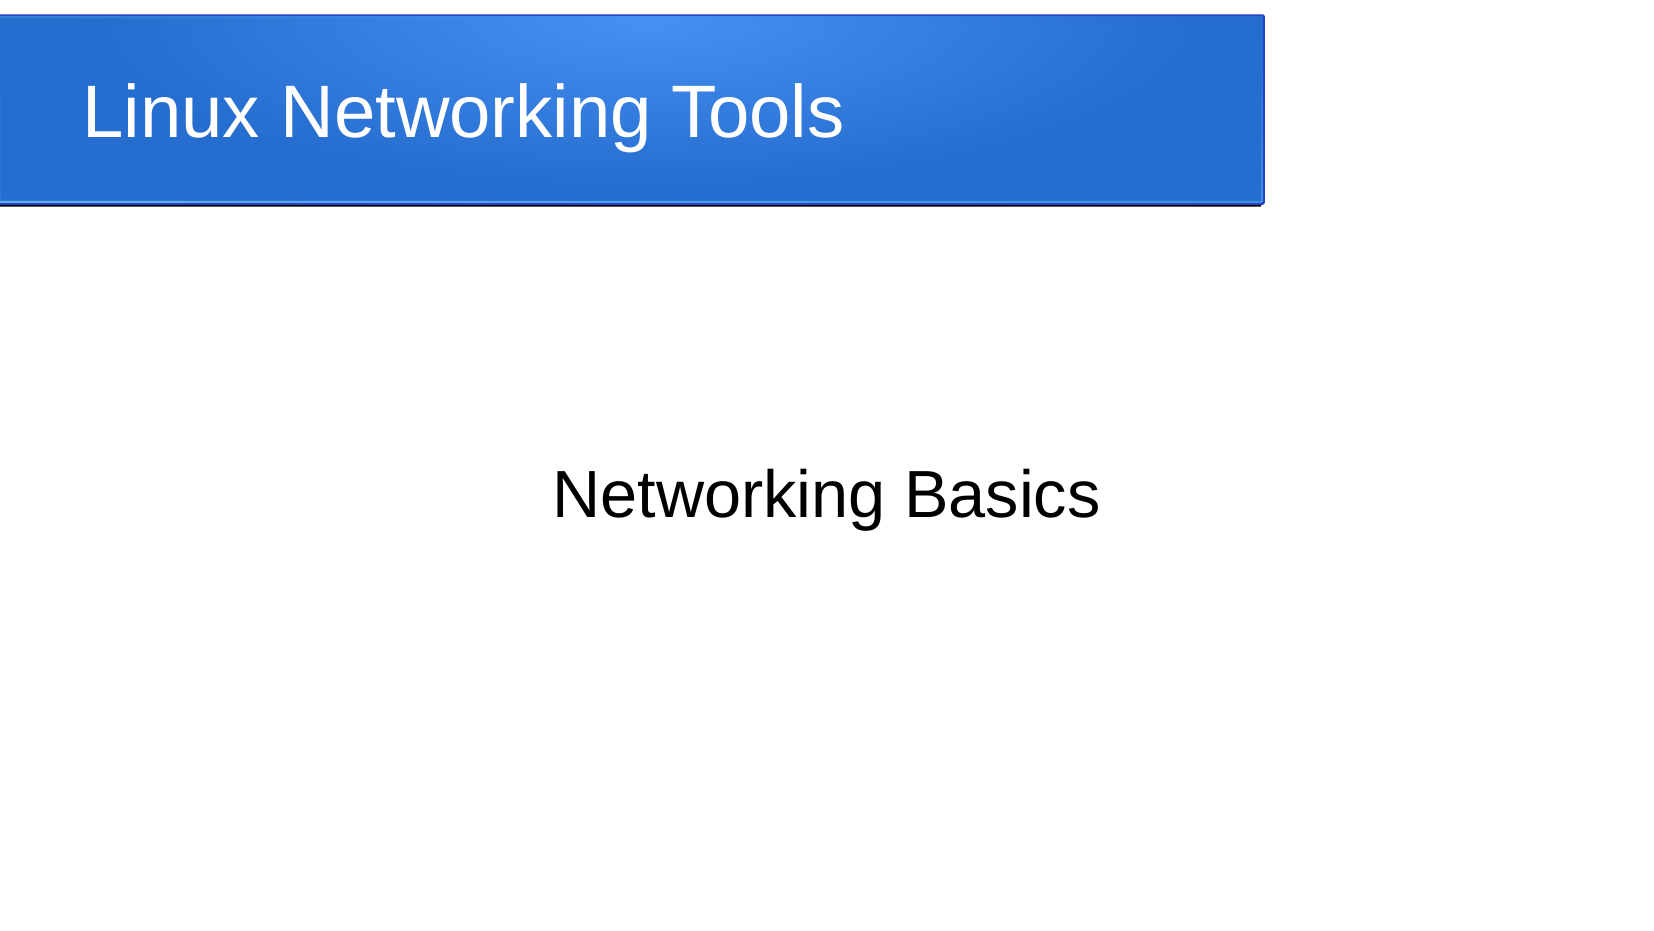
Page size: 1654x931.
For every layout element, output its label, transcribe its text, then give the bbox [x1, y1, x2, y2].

subtitle Networking Basics [82, 224, 1571, 764]
title Linux Networking Tools [82, 35, 1235, 189]
